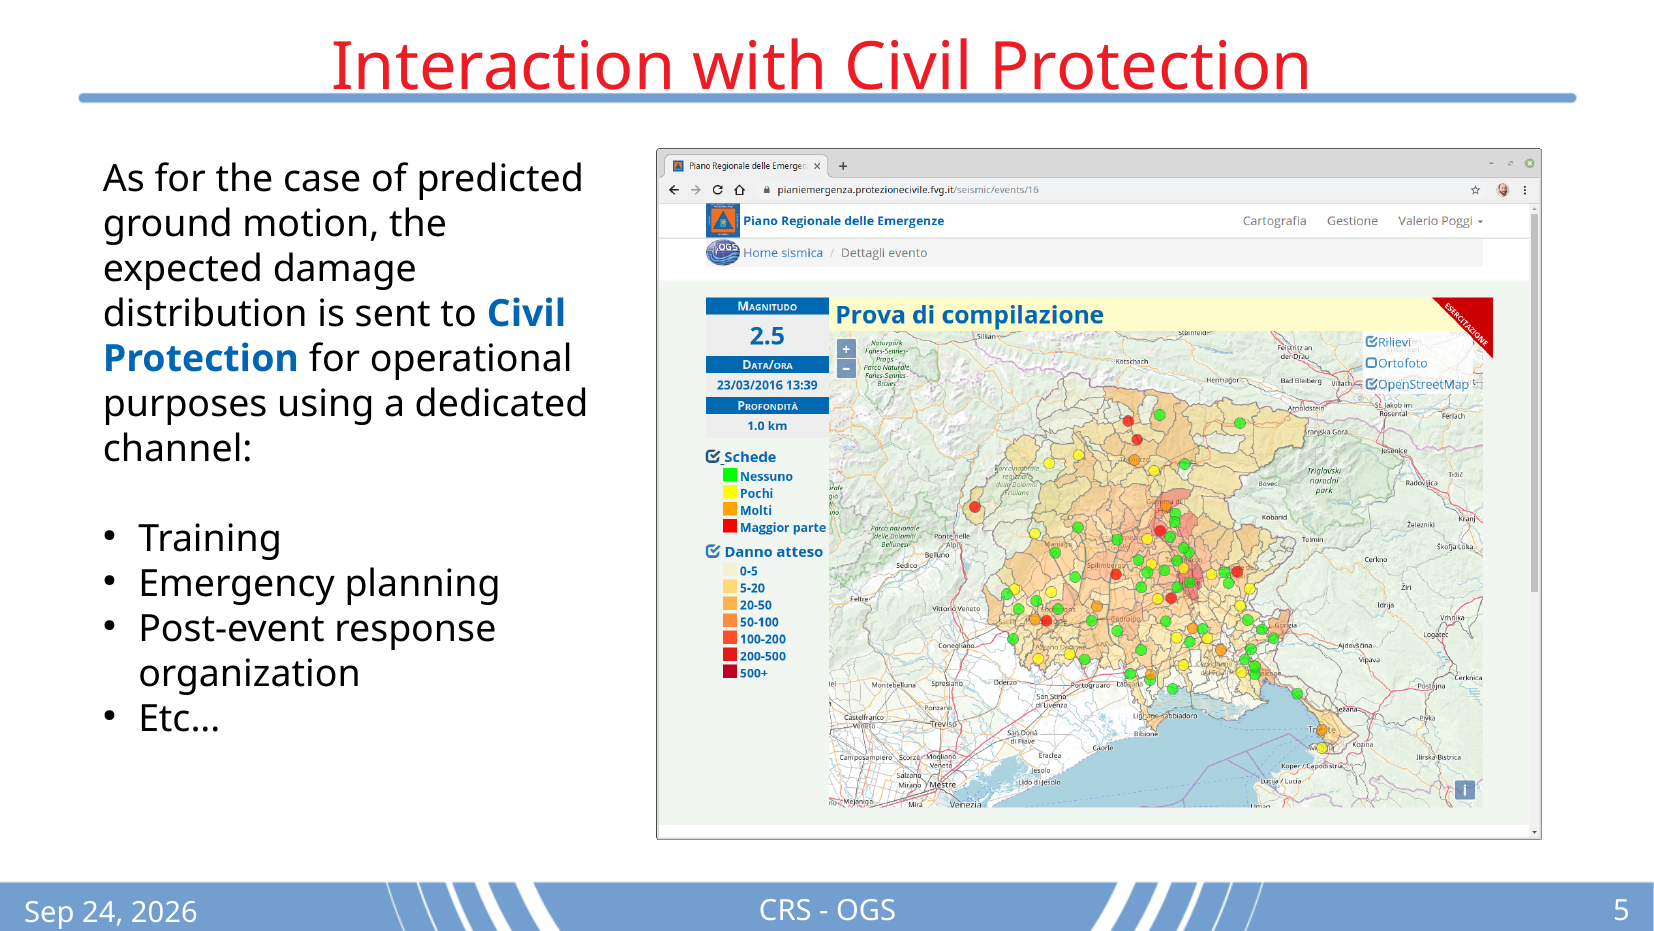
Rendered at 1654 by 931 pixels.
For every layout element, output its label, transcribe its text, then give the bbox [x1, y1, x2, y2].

text_box As for the case of predicted ground motion, the expected damage distribution is sent to Civil Protection for operational purposes using a dedicated channel: Training Emergency planning Post-event response organization Etc... [88, 146, 631, 256]
title Interaction with Civil Protection [75, 18, 1571, 109]
picture [0, 0, 1654, 931]
